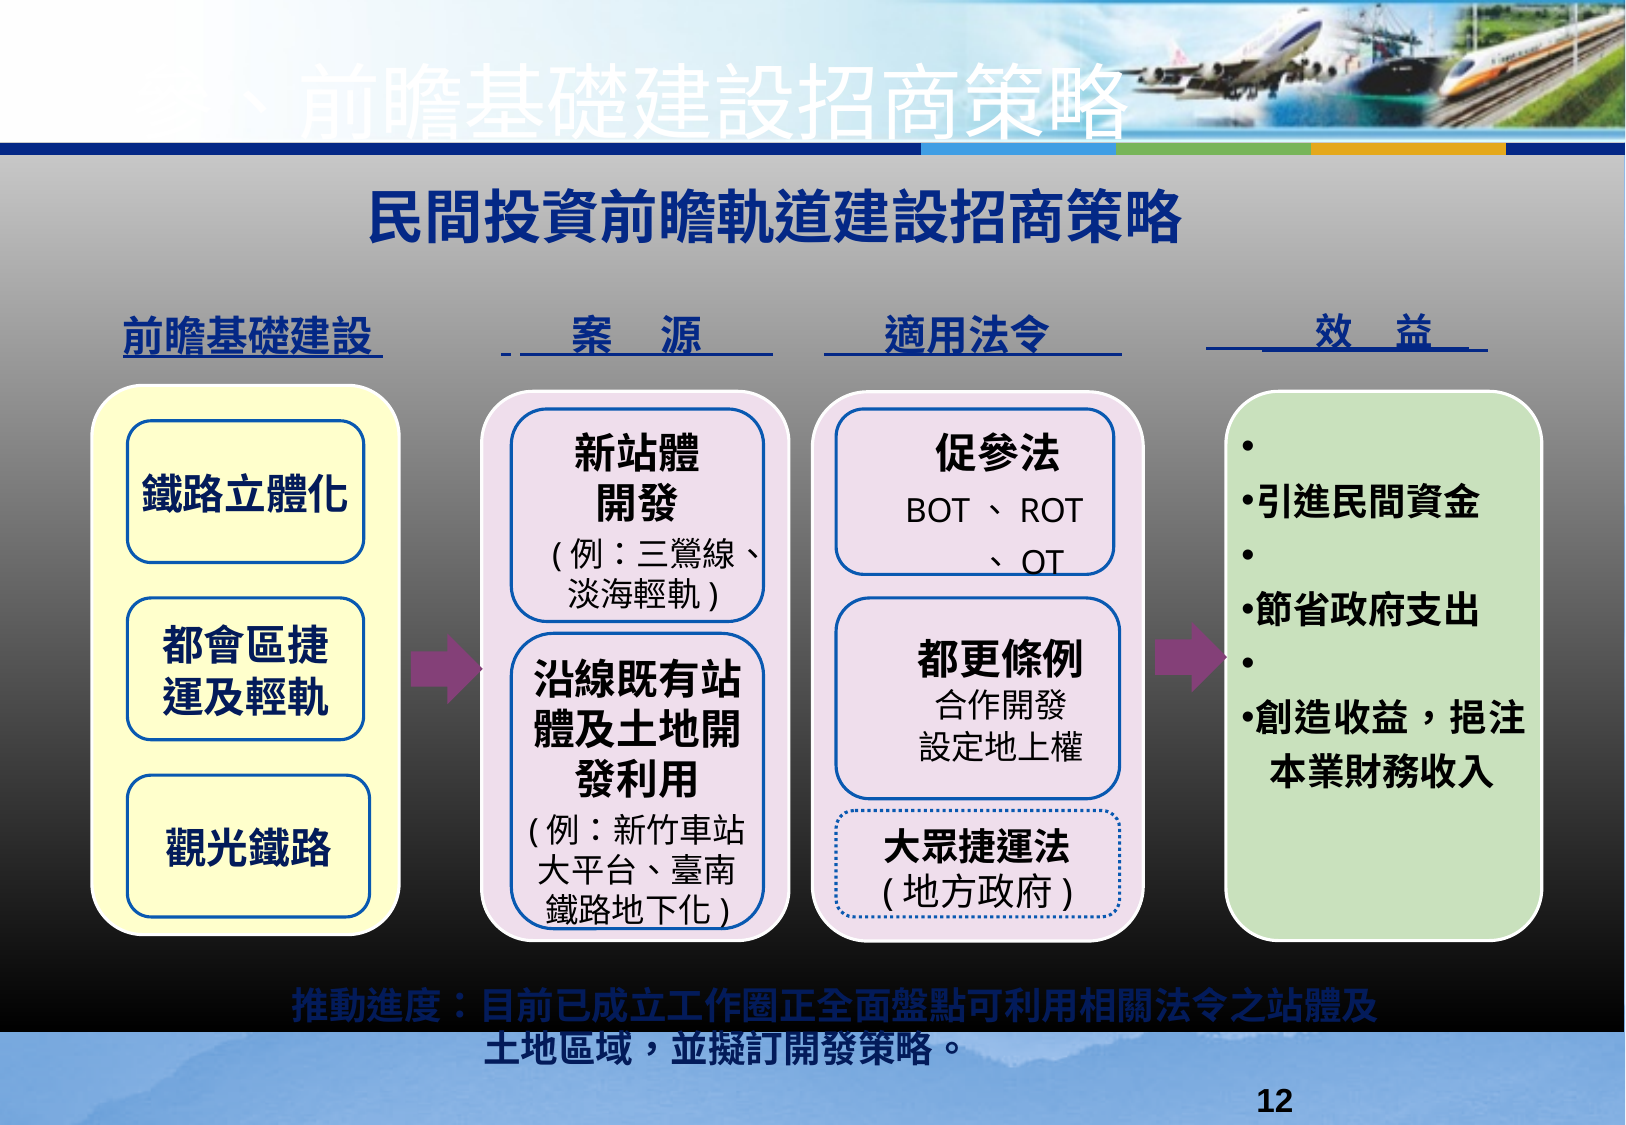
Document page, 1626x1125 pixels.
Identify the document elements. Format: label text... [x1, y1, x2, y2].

text_box 12 [1241, 1071, 1621, 1125]
text_box 案 源 [485, 300, 789, 367]
text_box 引進民間資金 節省政府支出 創造收益，挹注本業財務收入 [1225, 391, 1542, 941]
text_box 適用法令 [800, 300, 1146, 367]
text_box [1107, 299, 1568, 361]
text_box 觀光鐵路 [127, 775, 370, 917]
text_box 鐵路立體化 [127, 420, 364, 563]
text_box [812, 391, 1144, 942]
text_box [410, 391, 789, 941]
text_box [91, 385, 400, 935]
text_box 促參法 BOT、ROT、OT [836, 408, 1114, 575]
text_box 新站體 開發 (例：三鶯線、淡海輕軌) [511, 408, 764, 622]
text_box 都會區捷運及輕軌 [127, 597, 364, 740]
text_box 都更條例 合作開發 設定地上權 [836, 597, 1120, 799]
text_box 大眾捷運法 (地方政府) [836, 810, 1120, 917]
list 民間投資前瞻軌道建設招商策略 [351, 172, 1226, 259]
text_box 前瞻基礎建設 [106, 302, 400, 369]
text_box 沿線既有站體及土地開發利用 (例：新竹車站大平台、臺南鐵路地下化) [511, 633, 764, 929]
text_box [1155, 621, 1227, 693]
text_box 效 益 [1241, 300, 1509, 362]
text_box 推動進度：目前已成立工作圈正全面盤點可利用相關法令之站體及土地區域，並擬訂開發策略。 [80, 971, 1404, 1082]
text_box 參、前瞻基礎建設招商策略 [115, 42, 1590, 143]
